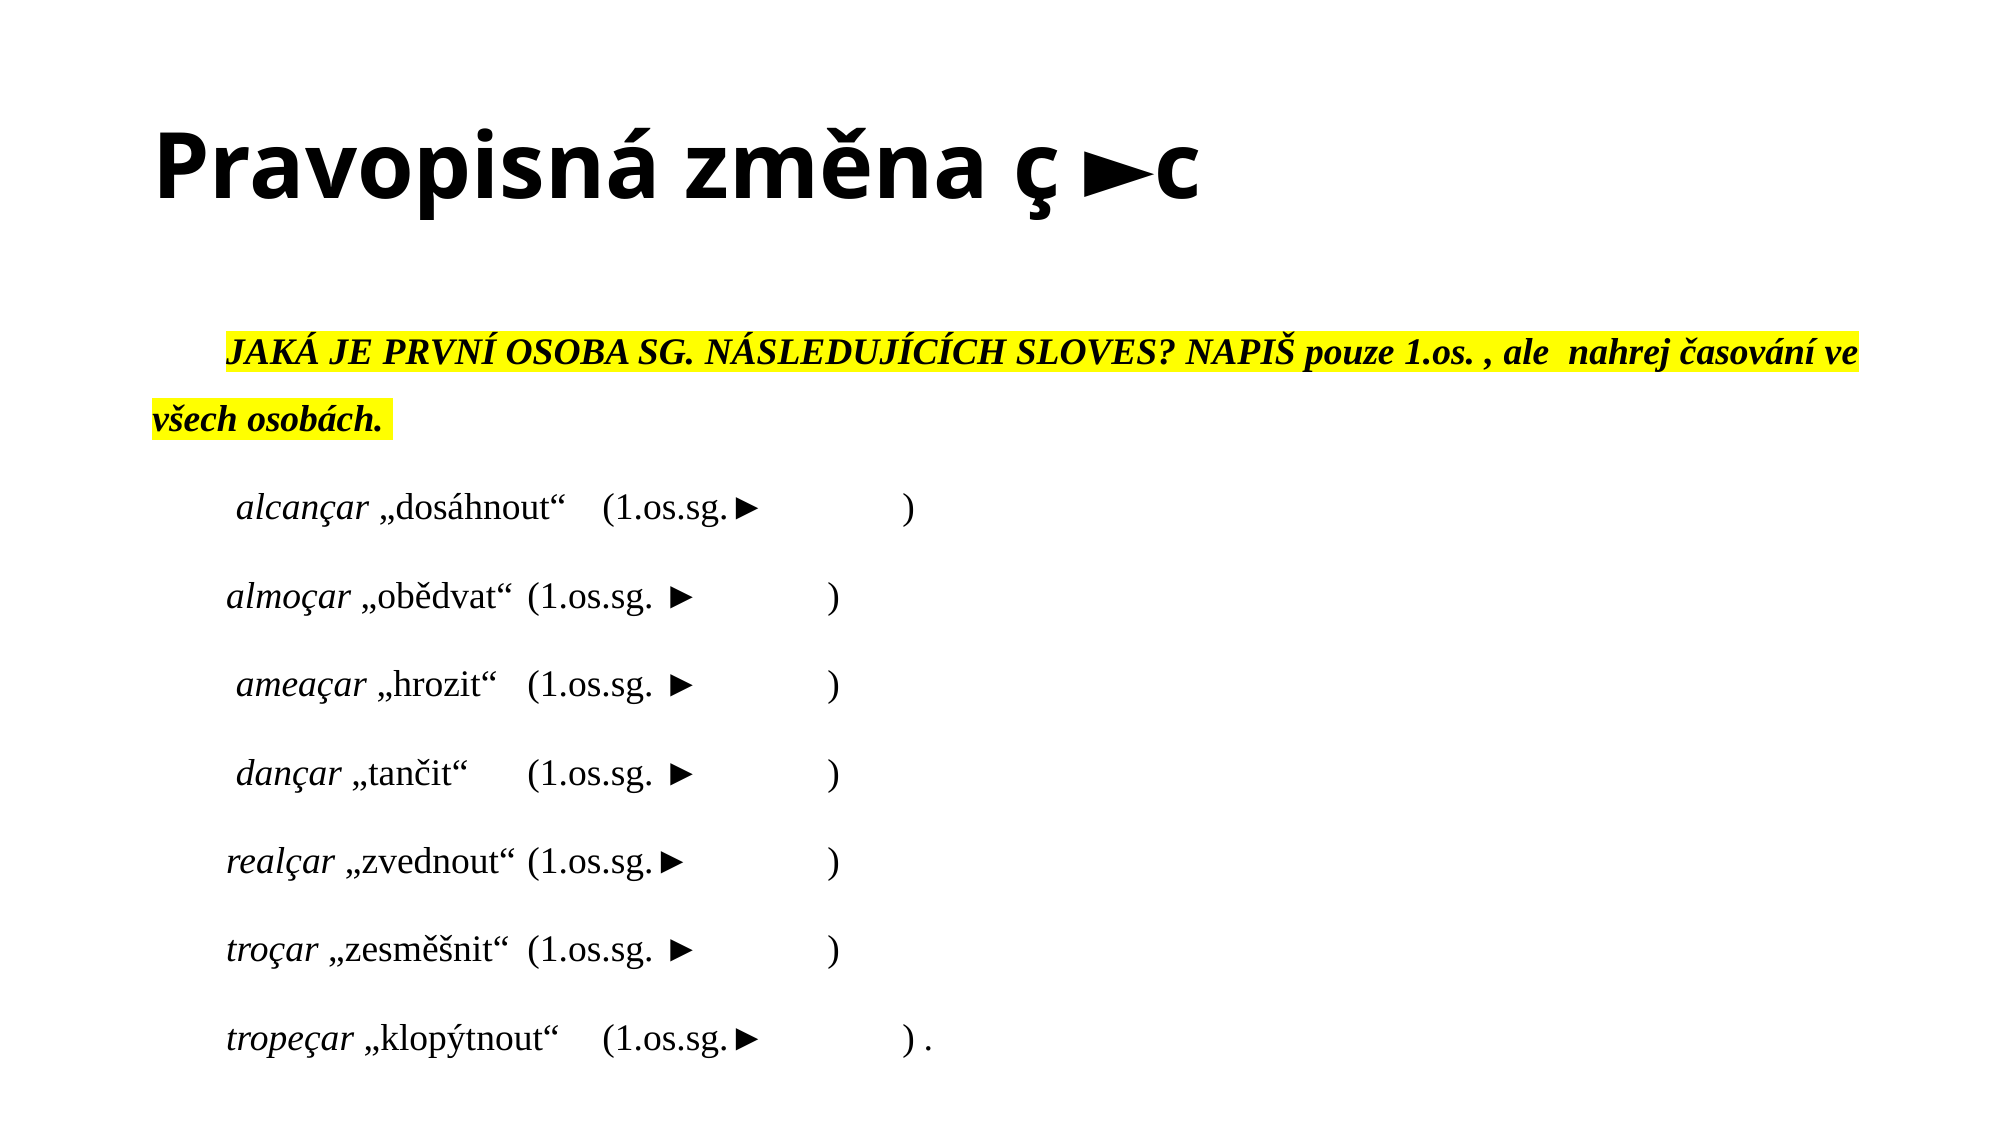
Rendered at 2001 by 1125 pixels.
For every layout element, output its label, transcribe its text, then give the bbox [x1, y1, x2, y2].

title Pravopisná změna ç ►c [137, 59, 1863, 278]
text_box JAKÁ JE PRVNÍ OSOBA SG. NÁSLEDUJÍCÍCH SLOVES? NAPIŠ pouze 1.os. , ale nahrej časování ve všech osobách. alcançar „dosáhnout“ (1.os.sg.► ) almoçar „obědvat“ (1.os.sg. ► ) ameaçar „hrozit“ (1.os.sg. ► ) dançar „tančit“ (1.os.sg. ► ) realçar „zvednout“ (1.os.sg.► ) troçar „zesměšnit“ (1.os.sg. ► ) tropeçar „klopýtnout“ (1.os.sg.► ) . [137, 297, 1938, 1065]
